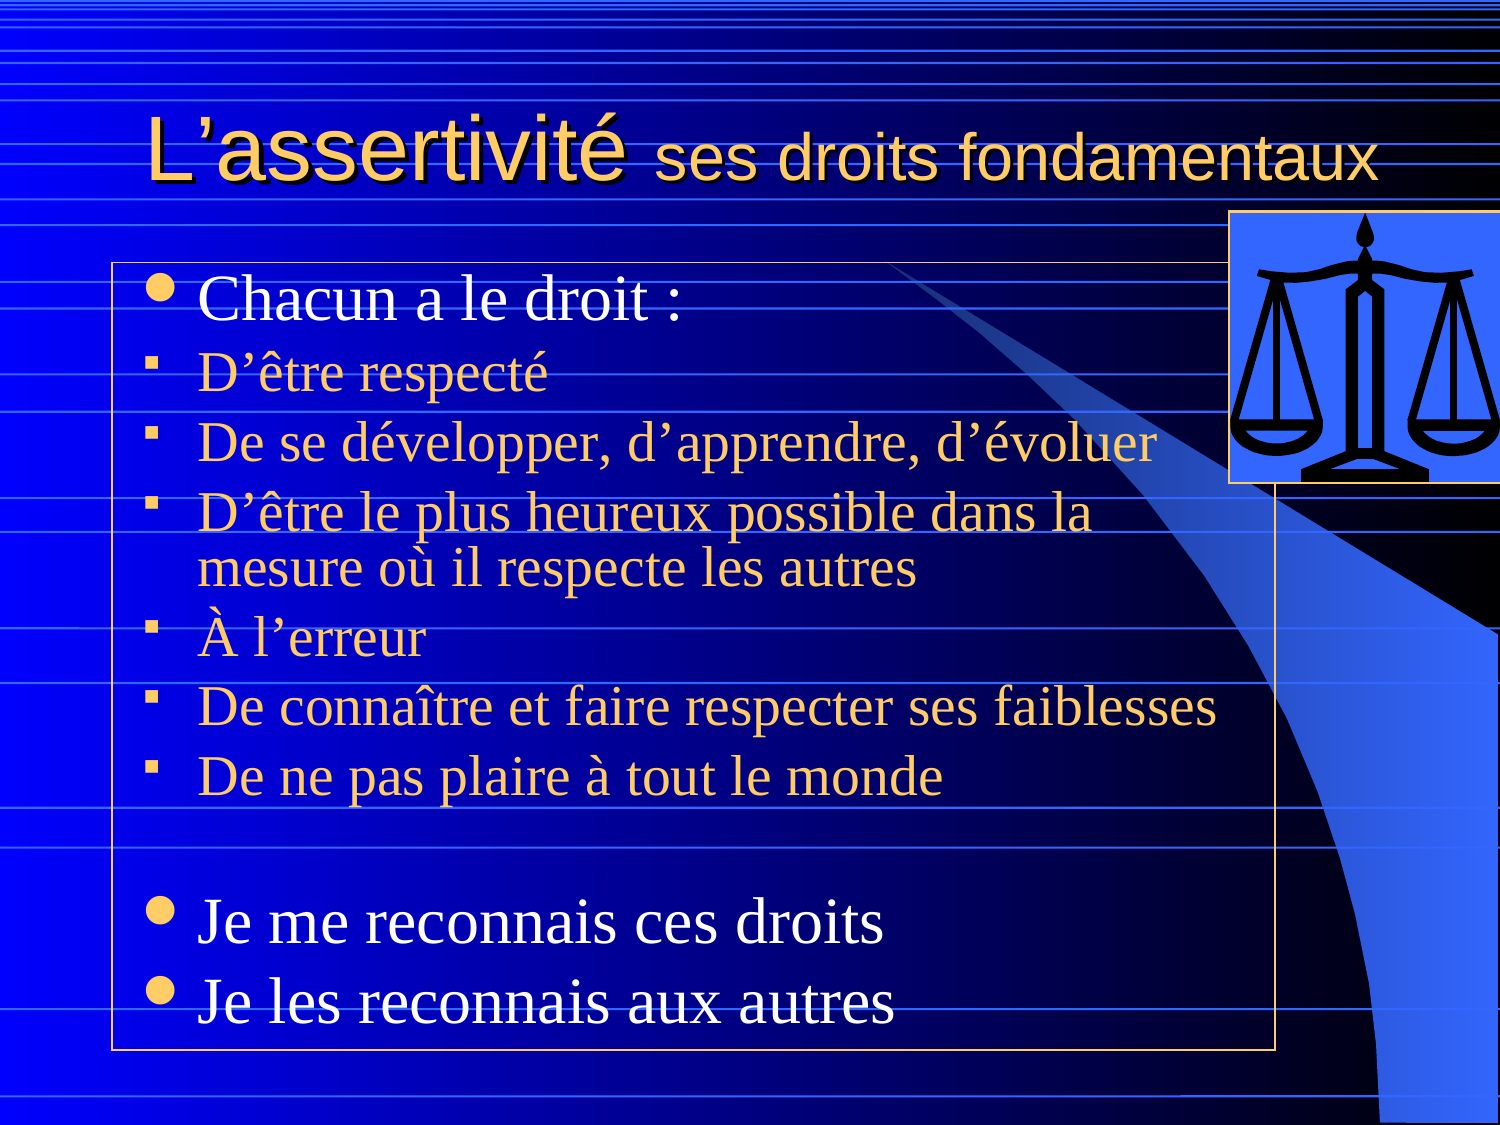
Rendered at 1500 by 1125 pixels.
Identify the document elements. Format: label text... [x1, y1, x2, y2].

picture [1230, 212, 1500, 482]
list Chacun a le droit : D’être respecté De se développer, d’apprendre, d’évoluer D’être le plus heureux possible dans la mesure où il respecte les autres À l’erreur De connaître et faire respecter ses faiblesses De ne pas plaire à tout le monde Je me reconnais ces droits Je les reconnais aux autres [111, 262, 1276, 1050]
title L’assertivité ses droits fondamentaux [99, 49, 1426, 238]
